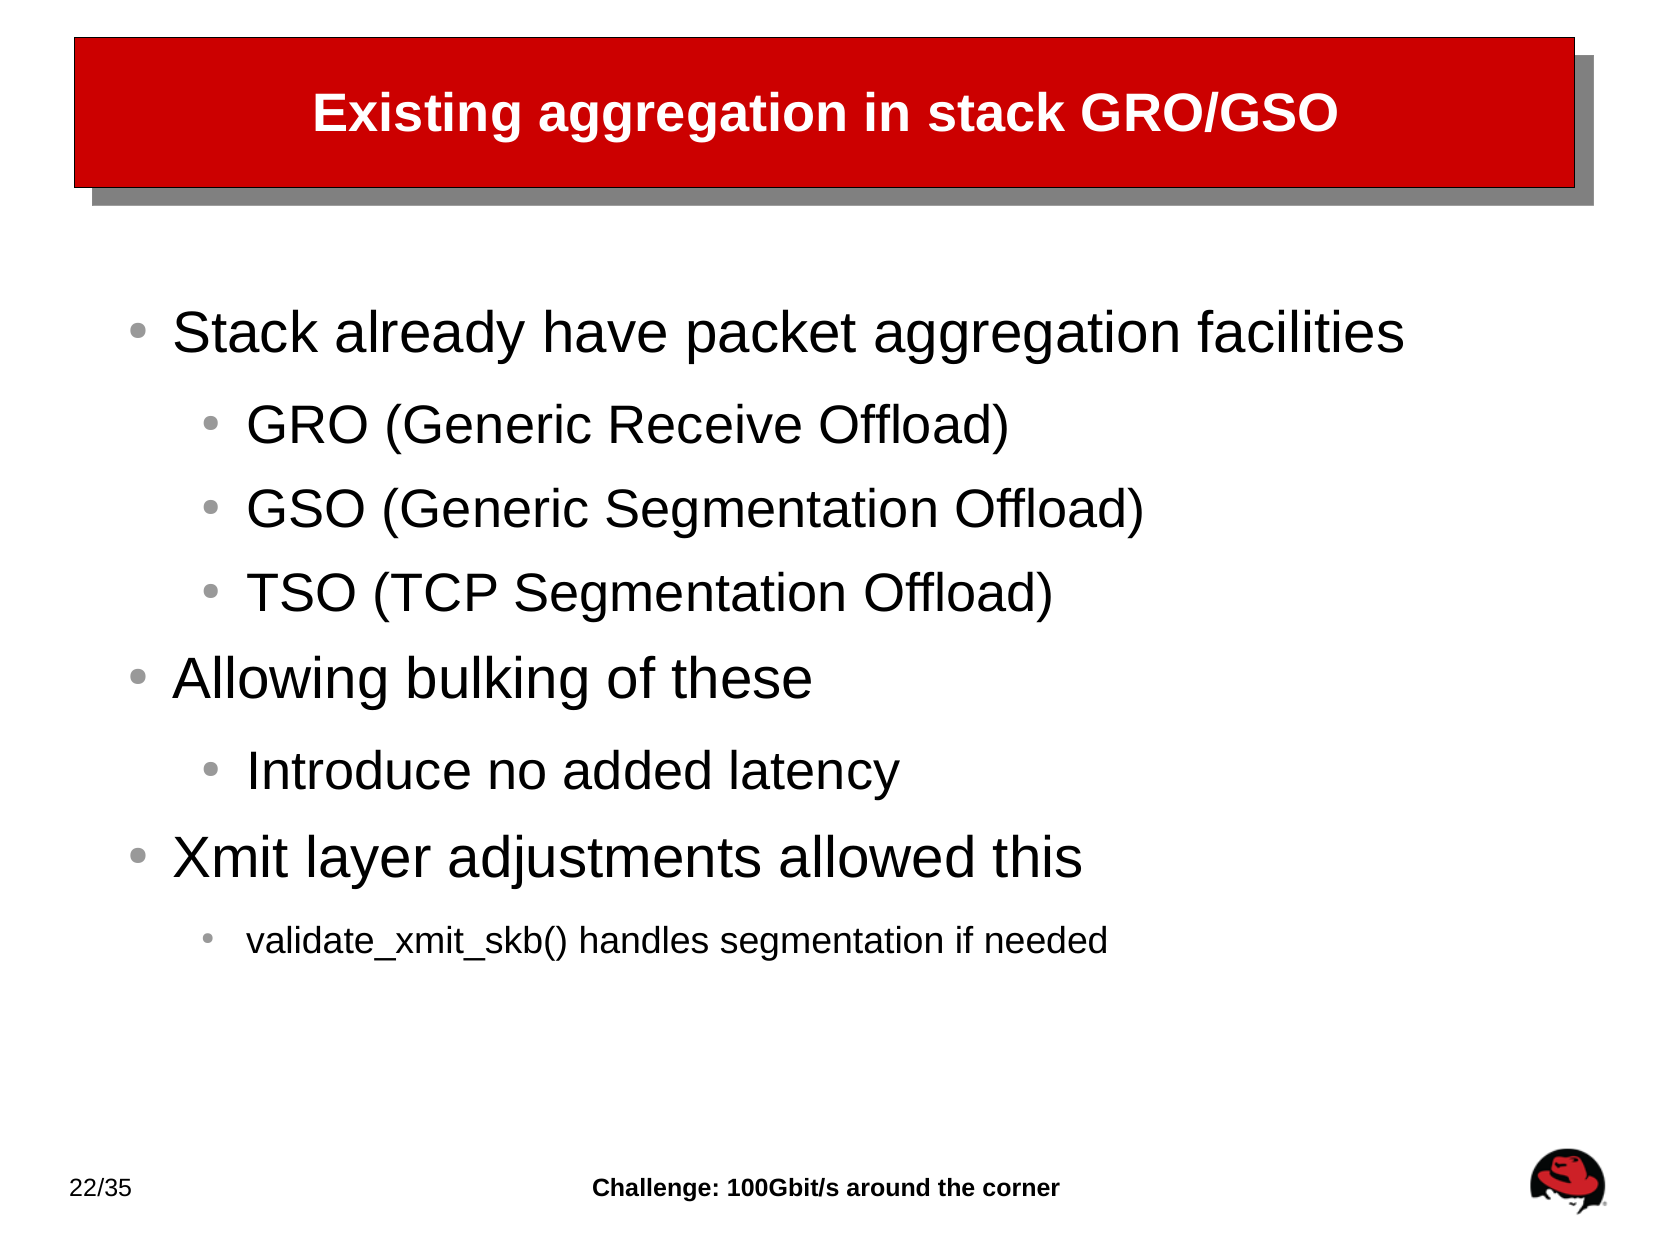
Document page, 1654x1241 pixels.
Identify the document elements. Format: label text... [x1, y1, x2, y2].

title Existing aggregation in stack GRO/GSO [116, 37, 1538, 188]
picture [1529, 1146, 1613, 1224]
list Stack already have packet aggregation facilities GRO (Generic Receive Offload) GSO (Generic Segmentation Offload) TSO (TCP Segmentation Offload) Allowing bulking of these Introduce no added latency Xmit layer adjustments allowed this validate_xmit_skb() handles segmentation if needed [112, 299, 1538, 1088]
